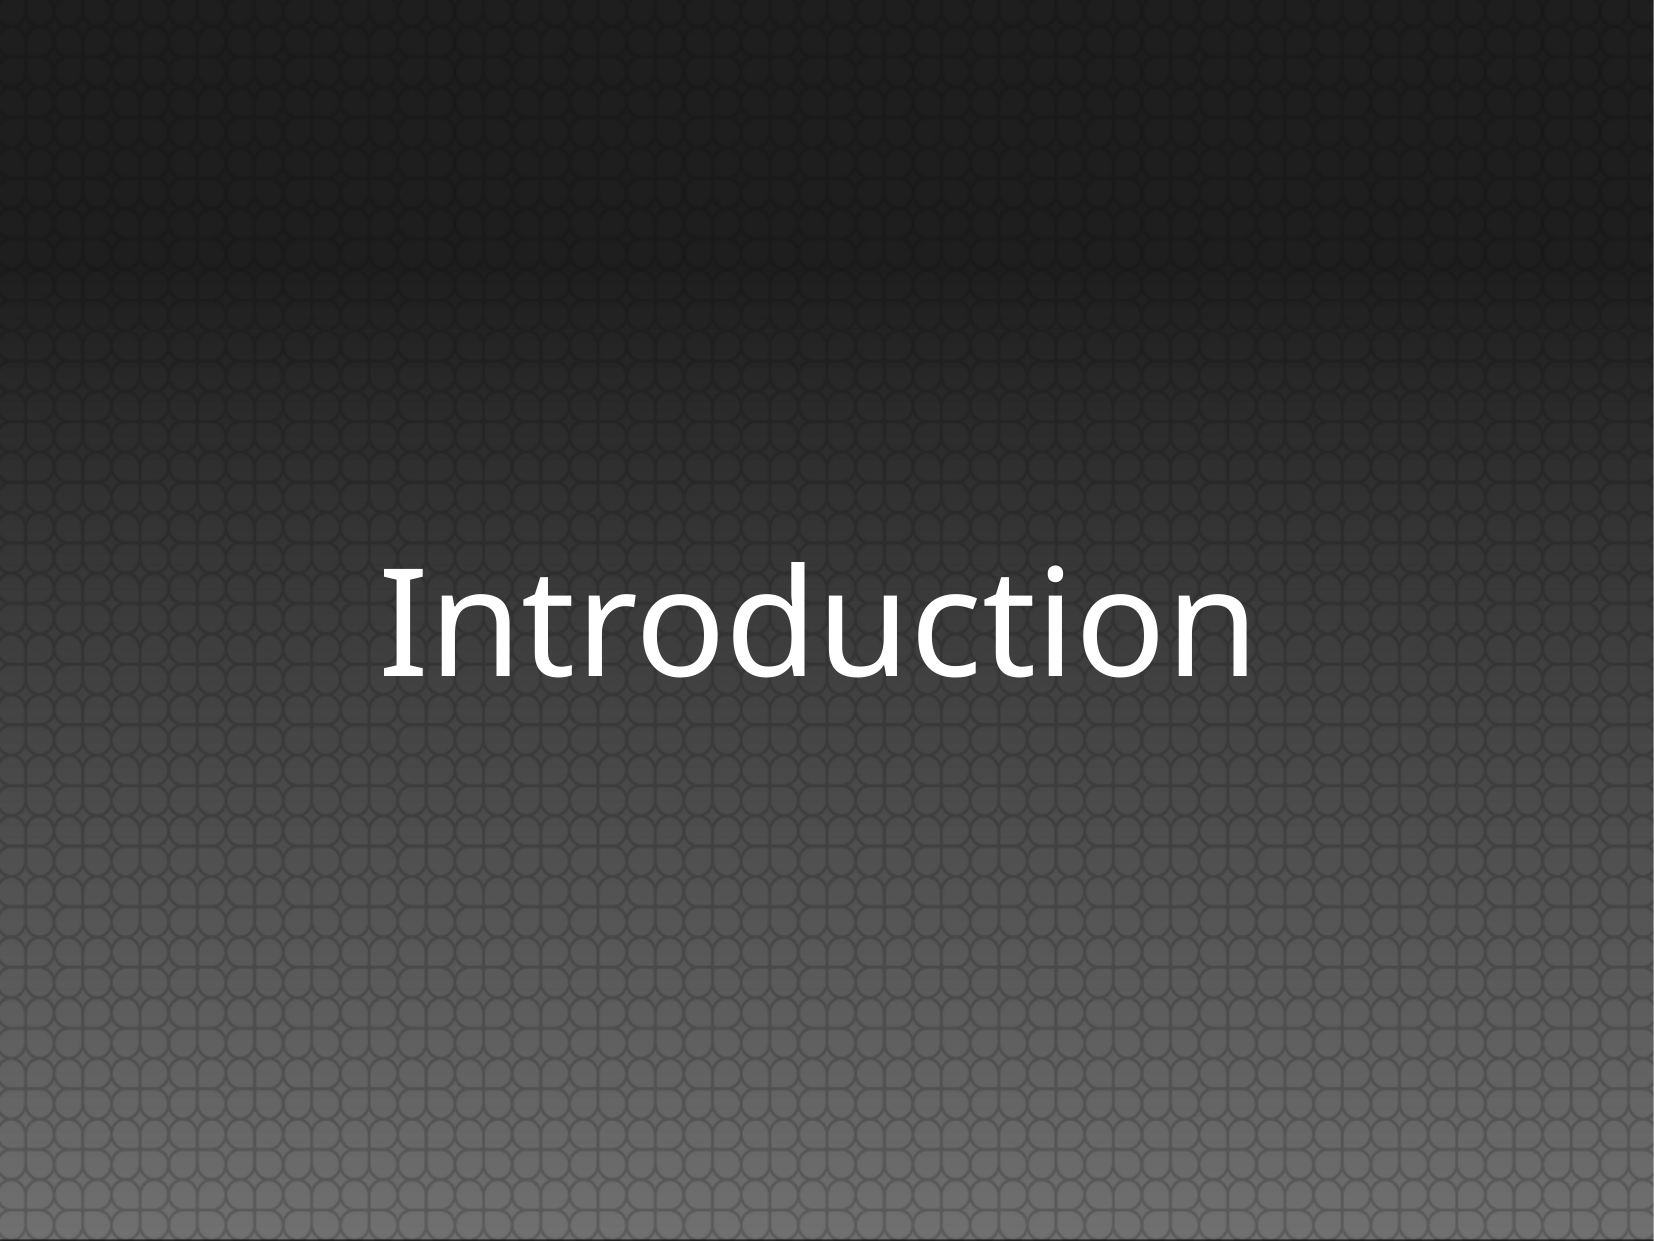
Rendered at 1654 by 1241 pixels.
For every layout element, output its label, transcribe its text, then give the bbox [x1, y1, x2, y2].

picture [0, 0, 1654, 1241]
title Introduction [75, 525, 1564, 713]
